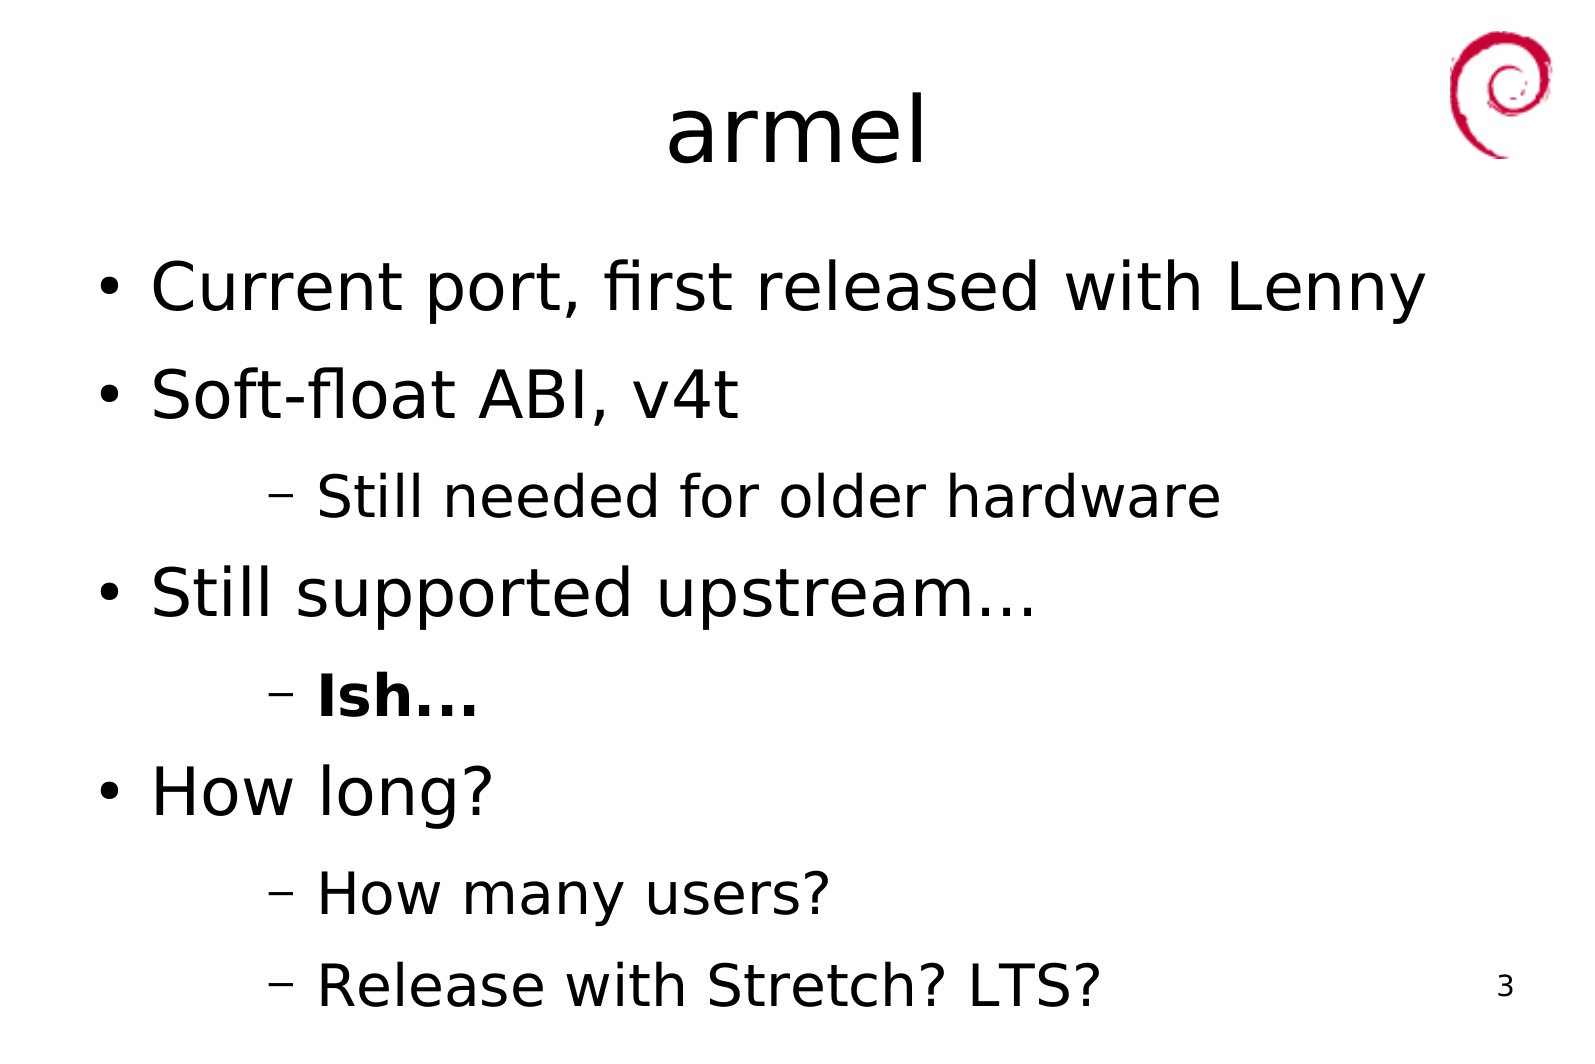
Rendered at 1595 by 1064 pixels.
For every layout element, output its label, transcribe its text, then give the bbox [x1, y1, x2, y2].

title armel [79, 42, 1515, 221]
picture [1450, 31, 1555, 159]
list Current port, first released with Lenny Soft-float ABI, v4t Still needed for older hardware Still supported upstream... Ish... How long? How many users? Release with Stretch? LTS? [79, 248, 1515, 1020]
